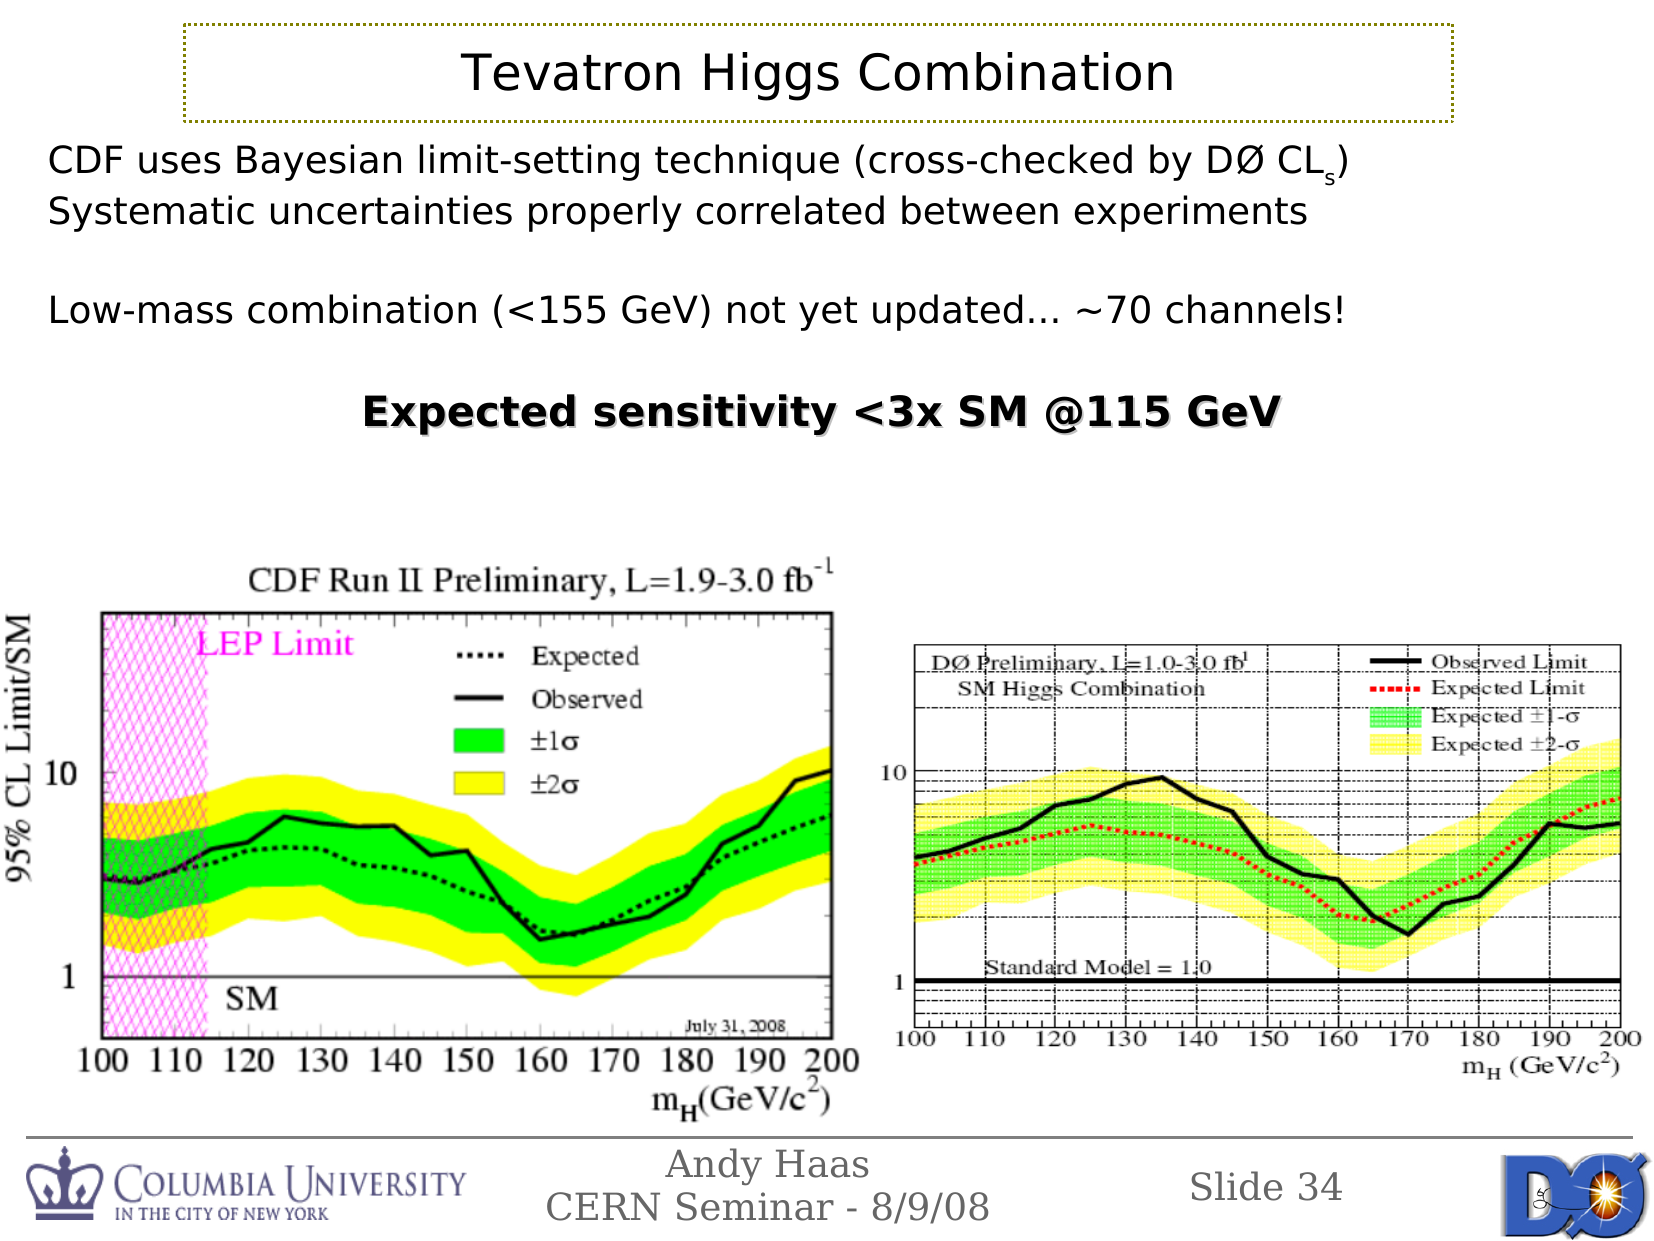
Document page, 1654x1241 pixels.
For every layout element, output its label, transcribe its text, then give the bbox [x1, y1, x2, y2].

picture [0, 556, 1654, 1123]
picture [1497, 1149, 1654, 1241]
list CDF uses Bayesian limit-setting technique (cross-checked by DØ CLs) Systematic uncertainties properly correlated between experiments Low-mass combination (<155 GeV) not yet updated... ~70 channels! Expected sensitivity <3x SM @115 GeV [30, 140, 1596, 455]
title Tevatron Higgs Combination [184, 24, 1453, 122]
